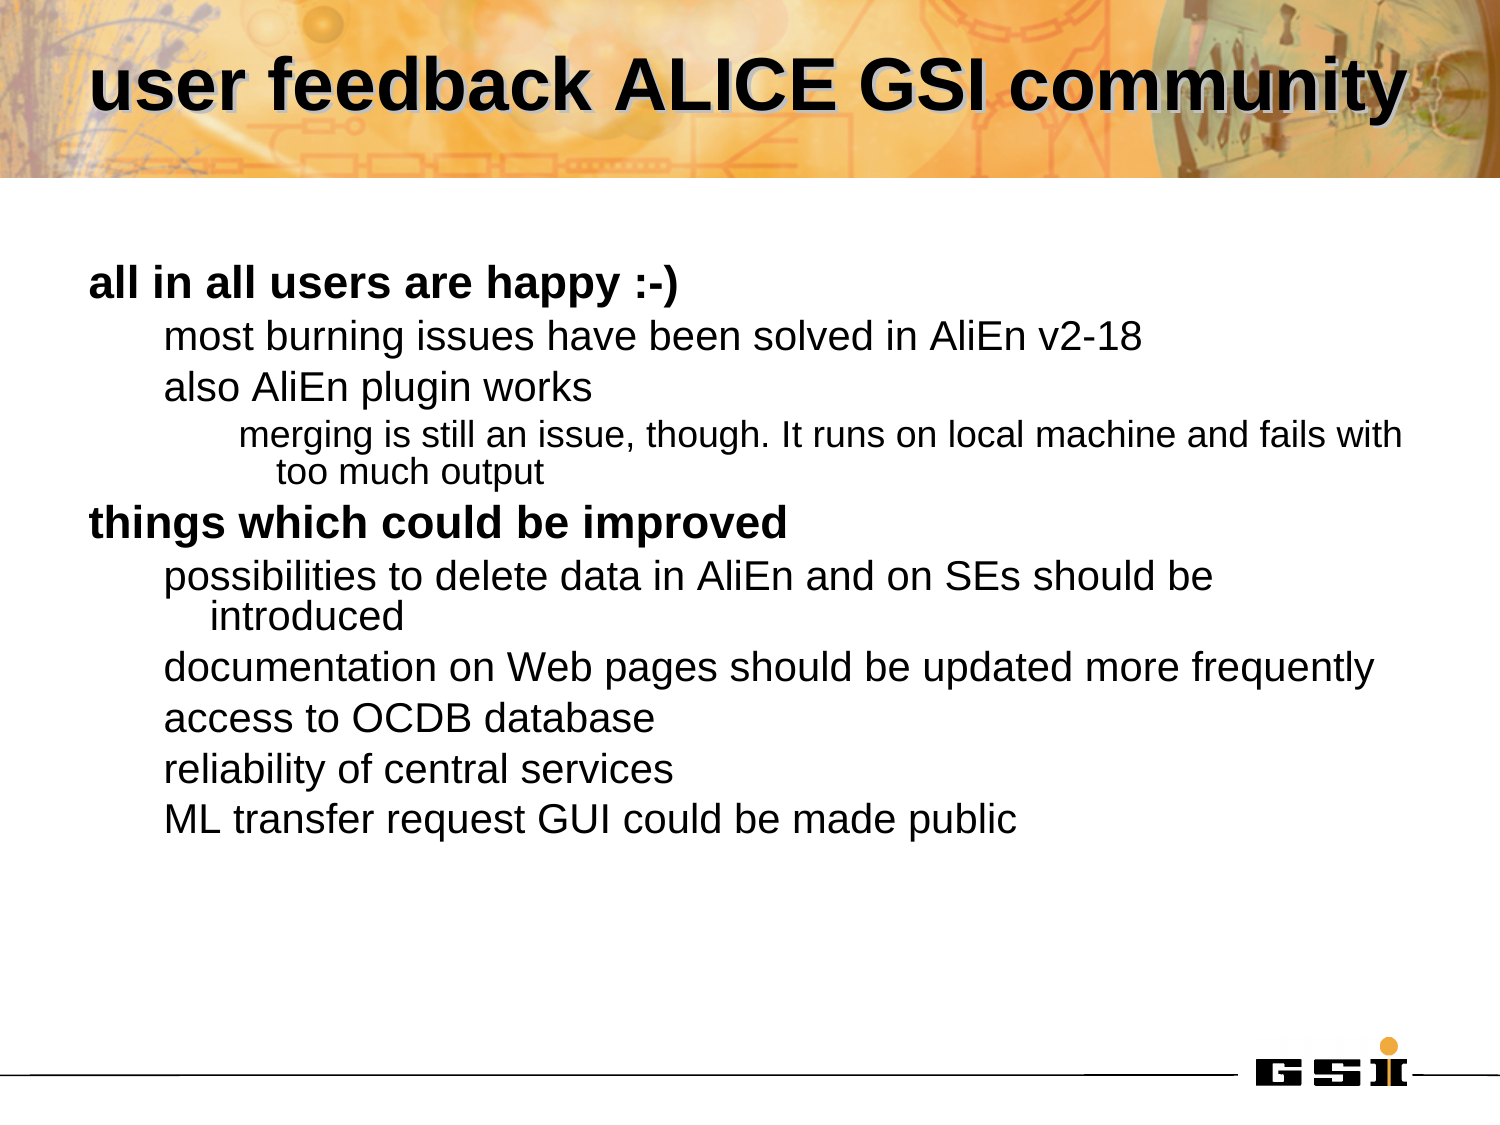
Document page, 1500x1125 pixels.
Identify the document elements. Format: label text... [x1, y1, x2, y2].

picture [0, 0, 1500, 178]
picture [1256, 1037, 1407, 1086]
title user feedback ALICE GSI community [88, 11, 1411, 165]
list all in all users are happy :-) most burning issues have been solved in AliEn v2-18 also AliEn plugin works merging is still an issue, though. It runs on local machine and fails with too much output things which could be improved possibilities to delete data in AliEn and on SEs should be introduced documentation on Web pages should be updated more frequently access to OCDB database reliability of central services ML transfer request GUI could be made public [88, 263, 1411, 991]
